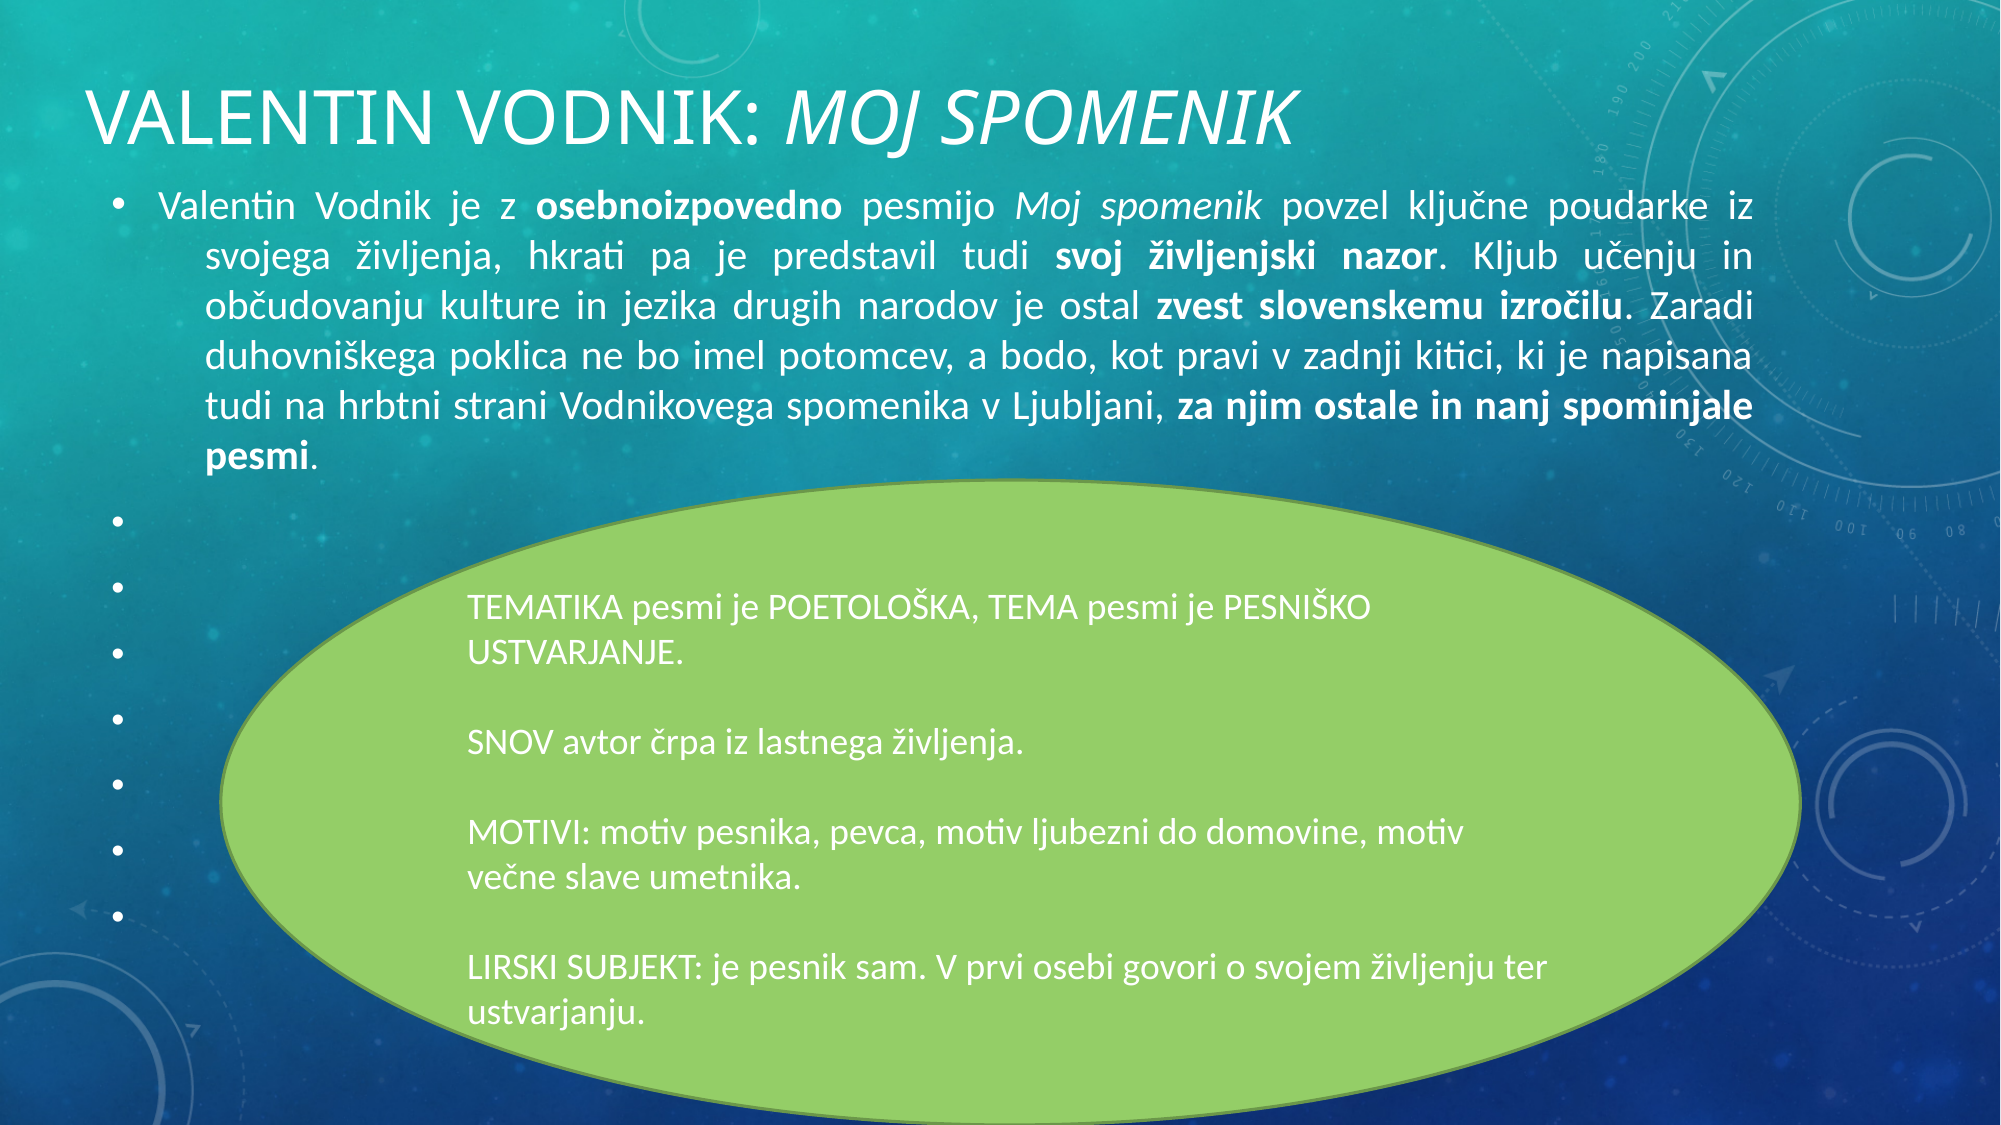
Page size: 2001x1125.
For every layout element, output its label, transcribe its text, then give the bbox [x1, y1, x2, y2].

title VALENTIN VODNIK: Moj spomenik [70, 33, 1651, 197]
text_box TEMATIKA pesmi je POETOLOŠKA, TEMA pesmi je PESNIŠKO USTVARJANJE. SNOV avtor črpa iz lastnega življenja. MOTIVI: motiv pesnika, pevca, motiv ljubezni do domovine, motiv večne slave umetnika. LIRSKI SUBJEKT: je pesnik sam. V prvi osebi govori o svojem življenju ter ustvarjanju. [220, 479, 1801, 1125]
list Valentin Vodnik je z osebnoizpovedno pesmijo Moj spomenik povzel ključne poudarke iz svojega življenja, hkrati pa je predstavil tudi svoj življenjski nazor. Kljub učenju in občudovanju kulture in jezika drugih narodov je ostal zvest slovenskemu izročilu. Zaradi duhovniškega poklica ne bo imel potomcev, a bodo, kot pravi v zadnji kitici, ki je napisana tudi na hrbtni strani Vodnikovega spomenika v Ljubljani, za njim ostale in nanj spominjale pesmi. [96, 166, 1775, 950]
